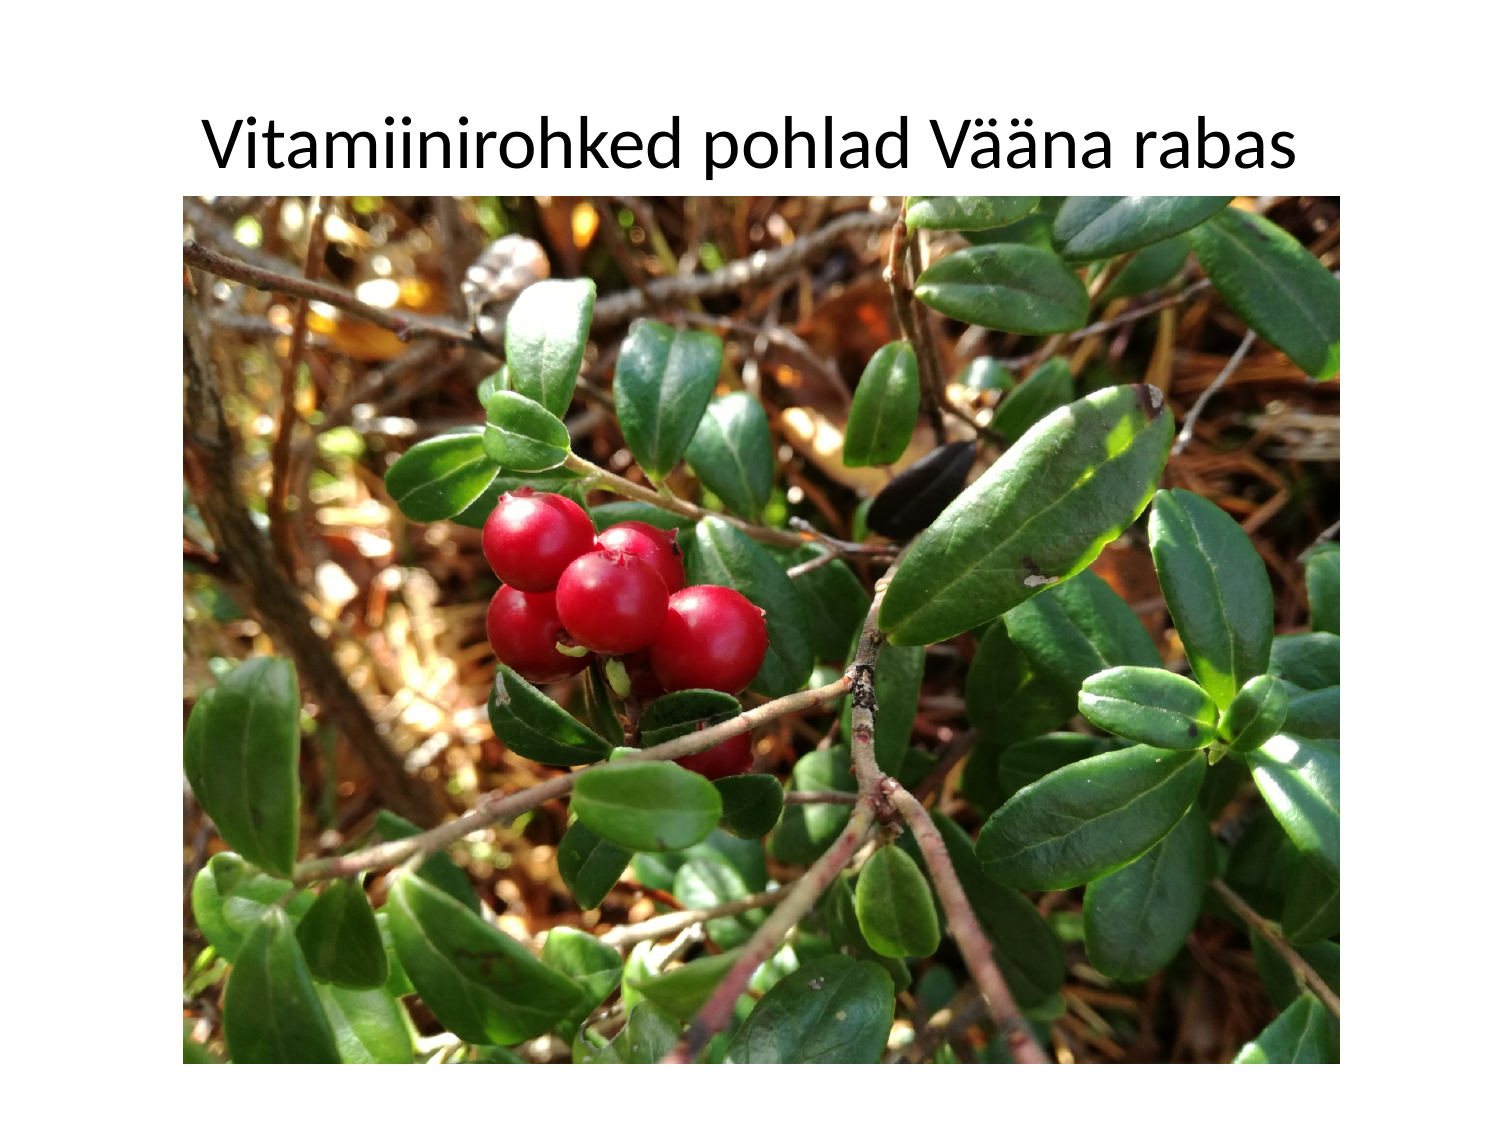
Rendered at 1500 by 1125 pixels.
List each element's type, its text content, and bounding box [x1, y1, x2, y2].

title Vitamiinirohked pohlad Vääna rabas [75, 45, 1426, 233]
picture [183, 196, 1340, 1064]
